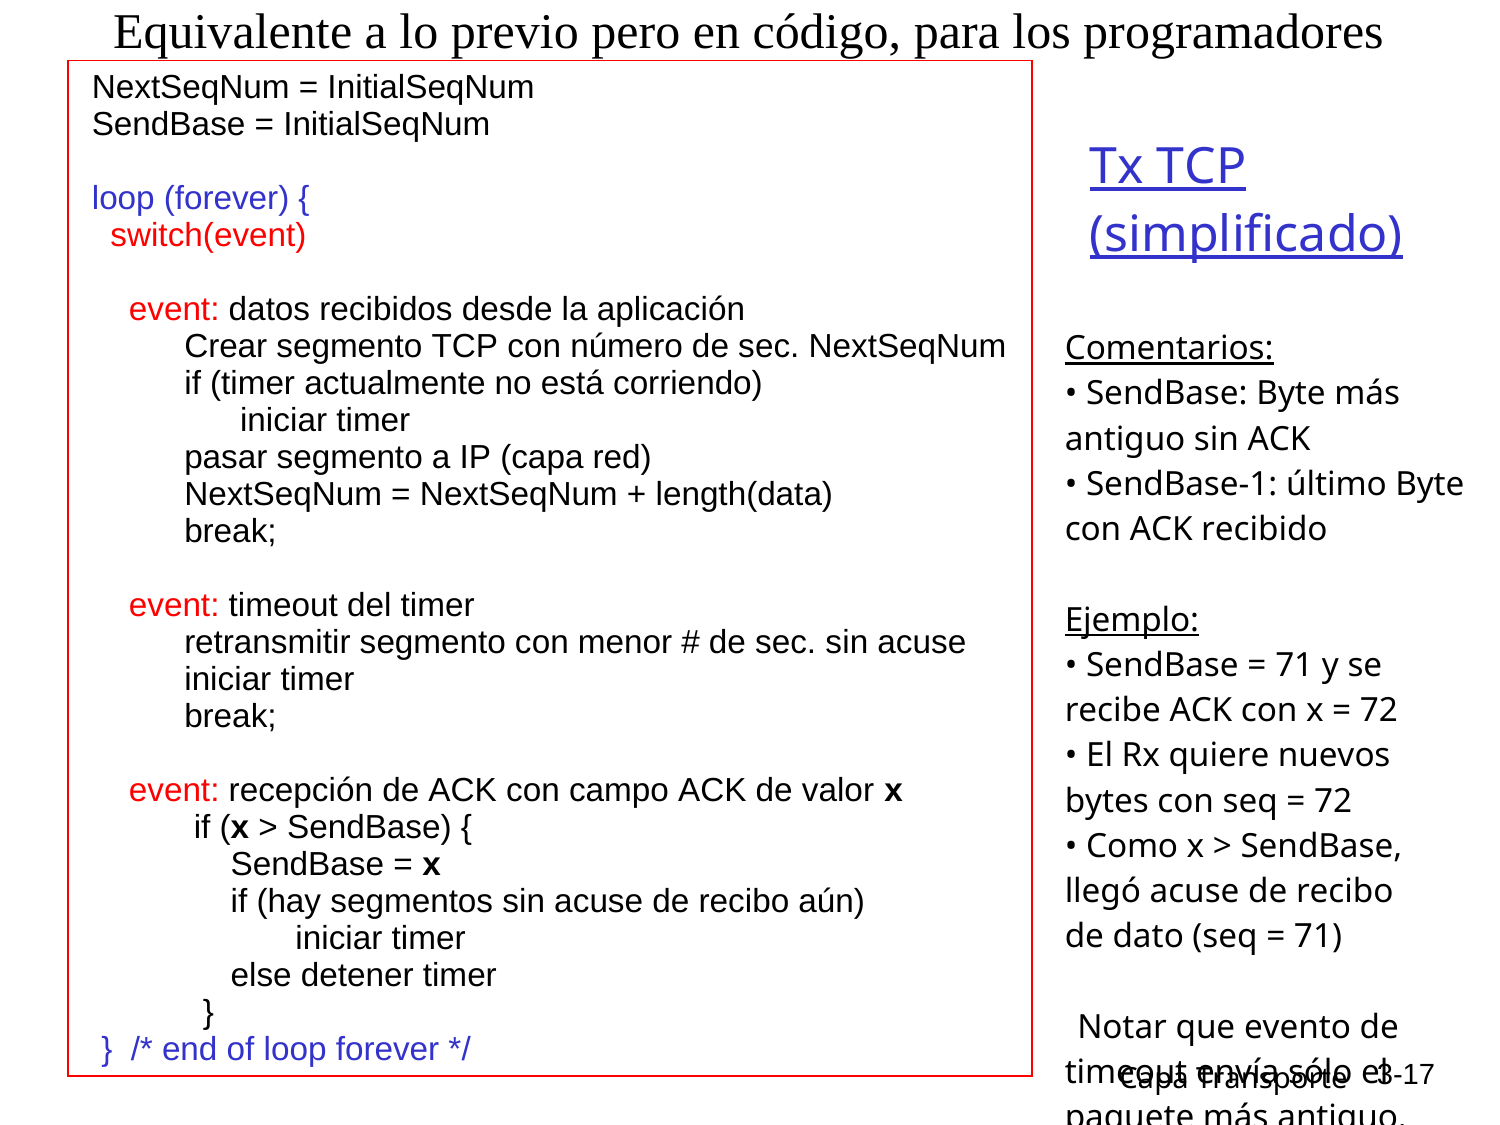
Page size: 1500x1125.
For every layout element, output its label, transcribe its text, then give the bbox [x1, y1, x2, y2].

text_box Comentarios: SendBase: Byte más antiguo sin ACK SendBase-1: último Byte con ACK recibido Ejemplo: SendBase = 71 y se recibe ACK con x = 72 El Rx quiere nuevos bytes con seq = 72 Como x > SendBase, llegó acuse de recibo de dato (seq = 71) Notar que evento de timeout envía sólo el paquete más antiguo. [1050, 316, 1500, 1125]
text_box NextSeqNum = InitialSeqNum SendBase = InitialSeqNum loop (forever) { switch(event) event: datos recibidos desde la aplicación Crear segmento TCP con número de sec. NextSeqNum if (timer actualmente no está corriendo) iniciar timer pasar segmento a IP (capa red) NextSeqNum = NextSeqNum + length(data) break; event: timeout del timer retransmitir segmento con menor # de sec. sin acuse iniciar timer break; event: recepción de ACK con campo ACK de valor x if (x > SendBase) { SendBase = x if (hay segmentos sin acuse de recibo aún) iniciar timer else detener timer } } /* end of loop forever */ [67, 60, 1032, 1076]
title Tx TCP (simplificado) [1074, 104, 1500, 292]
text_box Equivalente a lo previo pero en código, para los programadores [40, 6, 1458, 57]
